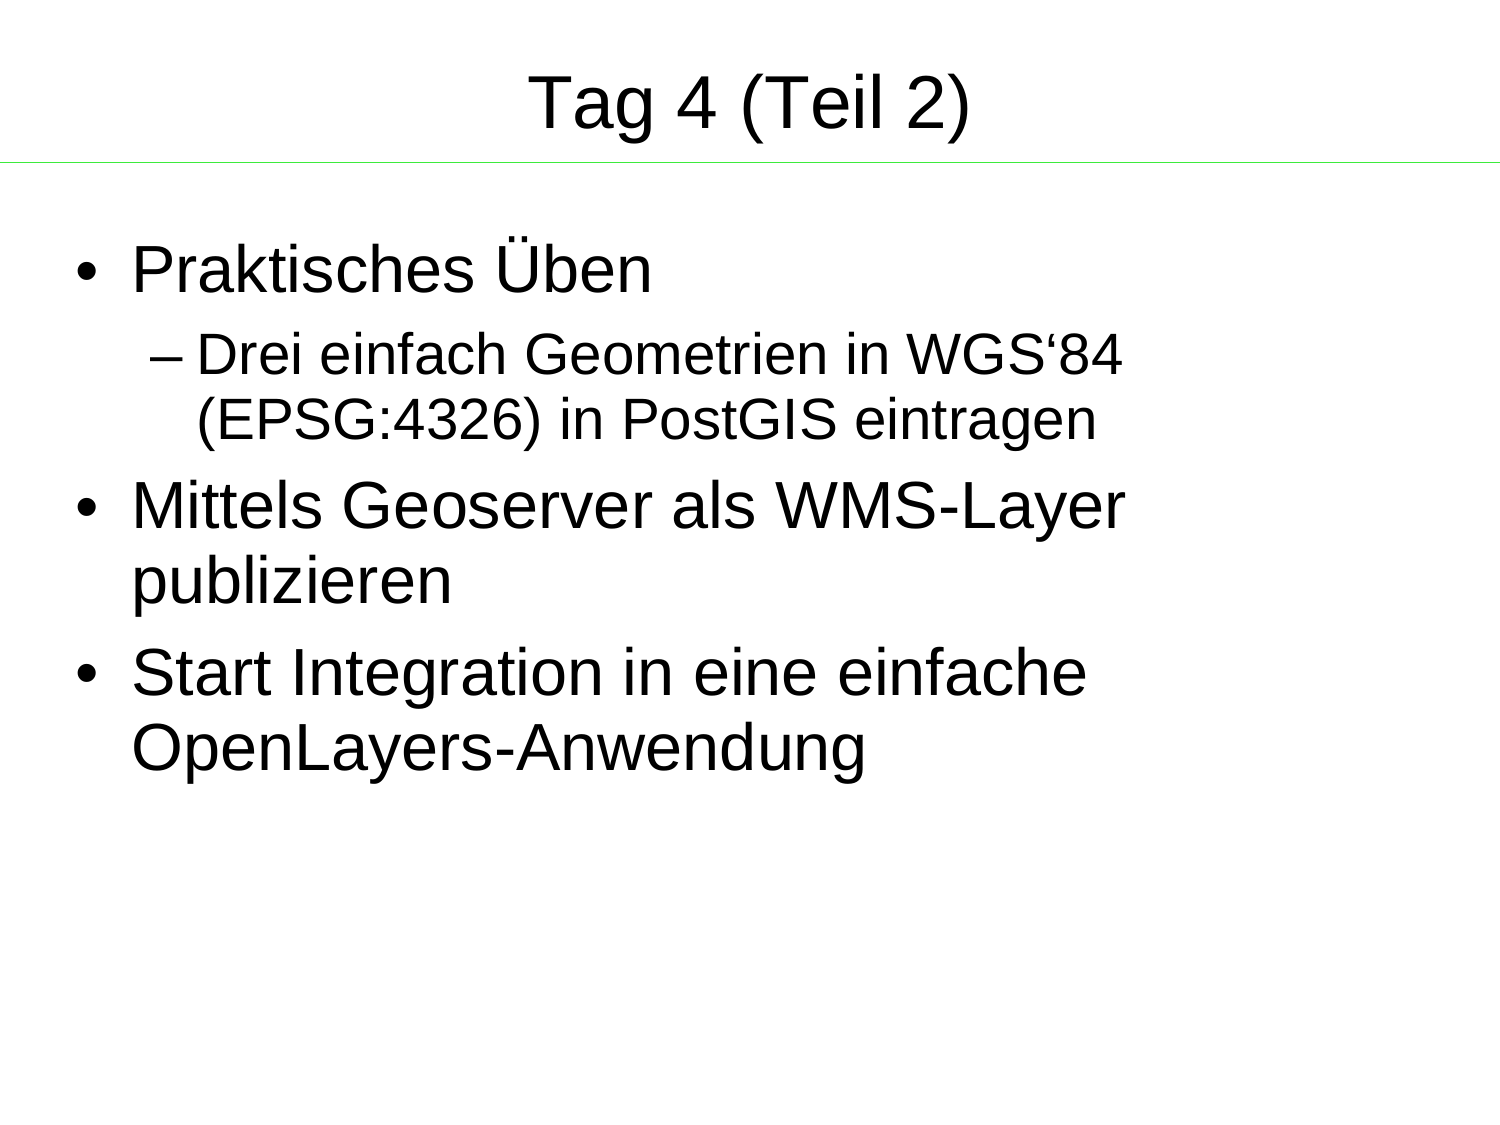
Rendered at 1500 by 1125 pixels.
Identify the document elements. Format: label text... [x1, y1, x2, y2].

list Praktisches Üben Drei einfach Geometrien in WGS‘84 (EPSG:4326) in PostGIS eintragen Mittels Geoserver als WMS-Layer publizieren Start Integration in eine einfache OpenLayers-Anwendung [75, 232, 1426, 886]
title Tag 4 (Teil 2) [75, 49, 1426, 156]
